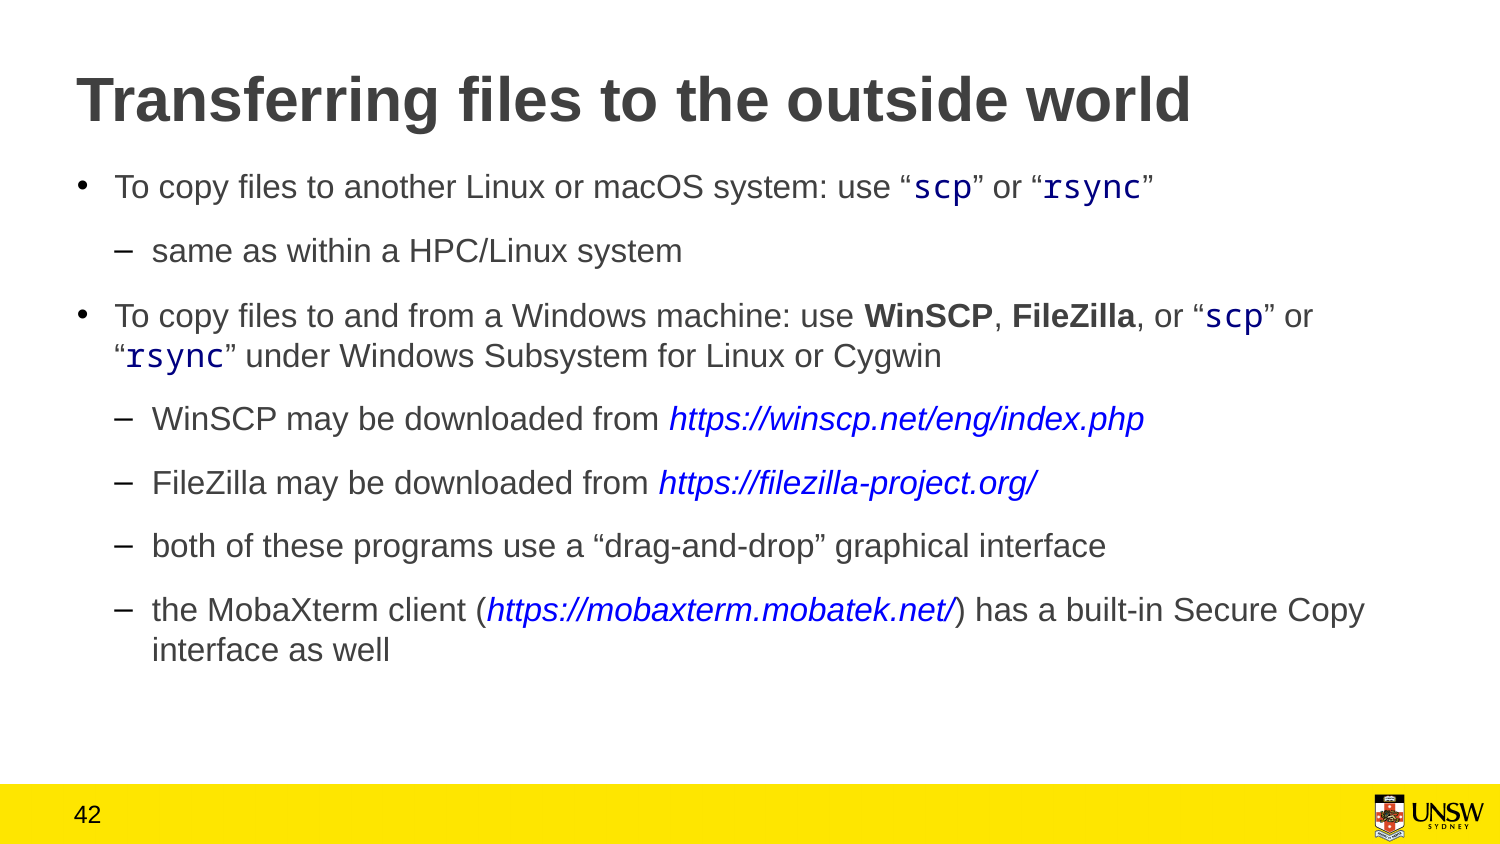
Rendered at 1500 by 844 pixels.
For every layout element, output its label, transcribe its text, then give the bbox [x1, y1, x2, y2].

picture [0, 784, 1500, 844]
title Transferring files to the outside world [76, 59, 1427, 136]
text_box <number> [59, 791, 219, 839]
list To copy files to another Linux or macOS system: use “scp” or “rsync” same as within a HPC/Linux system To copy files to and from a Windows machine: use WinSCP, FileZilla, or “scp” or “rsync” under Windows Subsystem for Linux or Cygwin WinSCP may be downloaded from https://winscp.net/eng/index.php FileZilla may be downloaded from https://filezilla-project.org/ both of these programs use a “drag-and-drop” graphical interface the MobaXterm client (https://mobaxterm.mobatek.net/) has a built-in Secure Copy interface as well [76, 165, 1424, 756]
